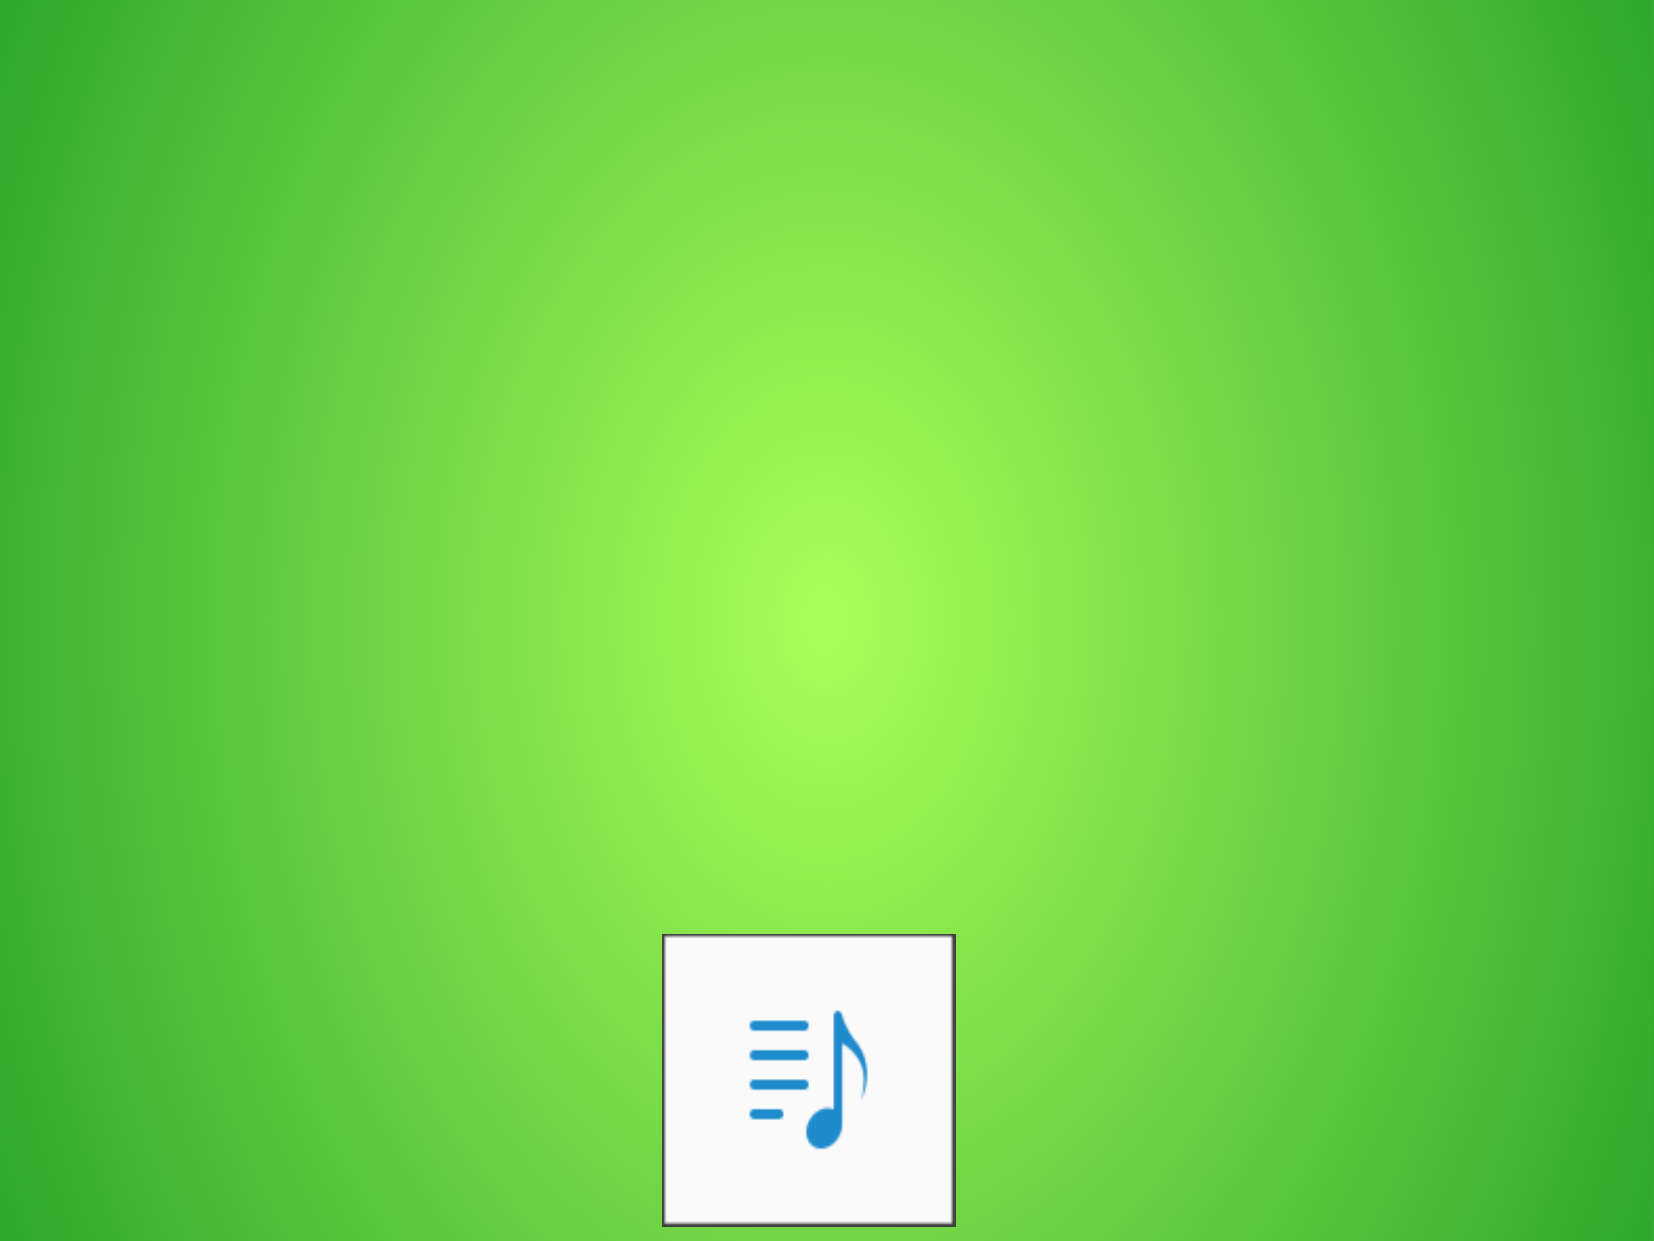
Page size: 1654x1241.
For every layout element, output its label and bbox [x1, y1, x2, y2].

text_box [661, 933, 957, 1229]
